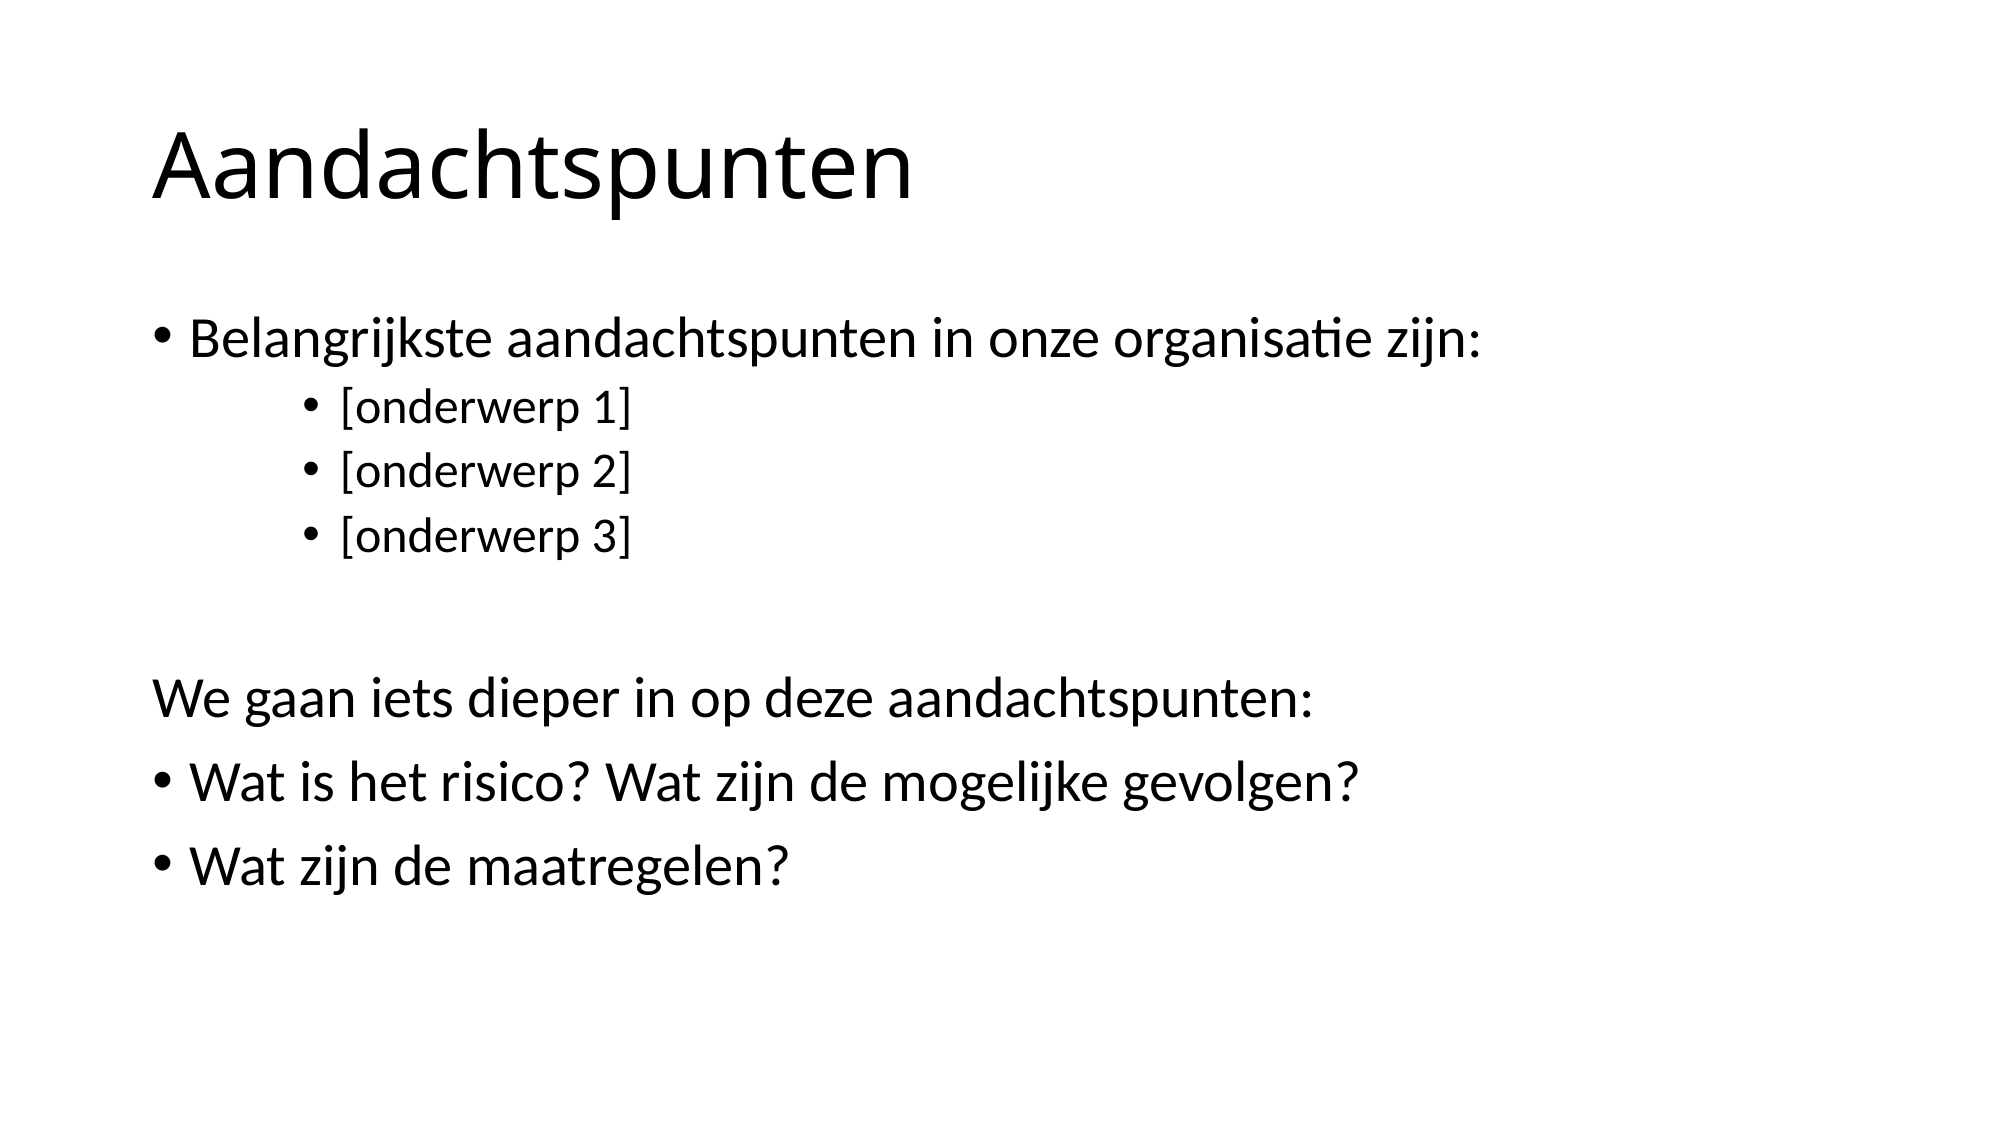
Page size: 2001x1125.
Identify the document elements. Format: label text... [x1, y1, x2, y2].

title Aandachtspunten [137, 59, 1863, 278]
list Belangrijkste aandachtspunten in onze organisatie zijn: [onderwerp 1] [onderwerp 2] [onderwerp 3] We gaan iets dieper in op deze aandachtspunten: Wat is het risico? Wat zijn de mogelijke gevolgen? Wat zijn de maatregelen? [137, 299, 1863, 1014]
